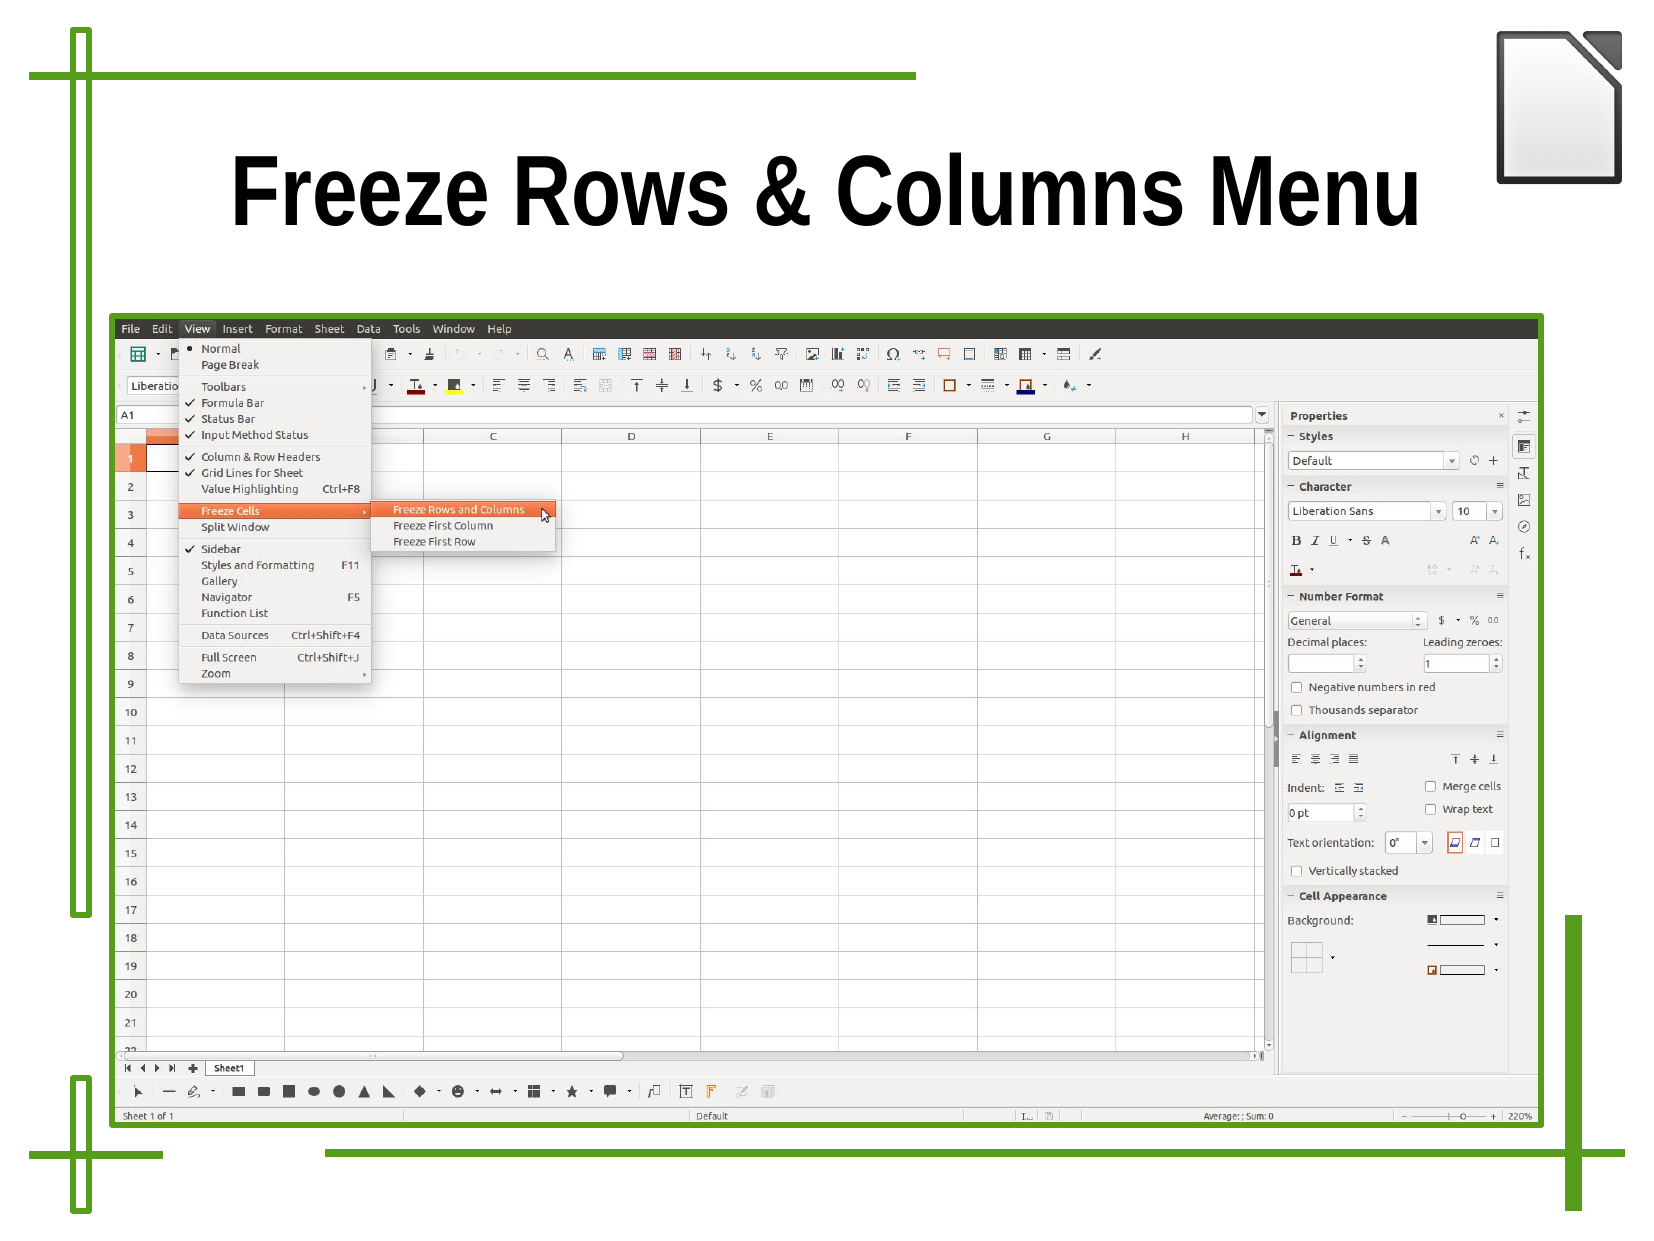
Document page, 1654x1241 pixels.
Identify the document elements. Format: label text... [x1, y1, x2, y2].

picture [115, 318, 1539, 1123]
picture [1494, 29, 1624, 186]
title Freeze Rows & Columns Menu [118, 118, 1536, 260]
